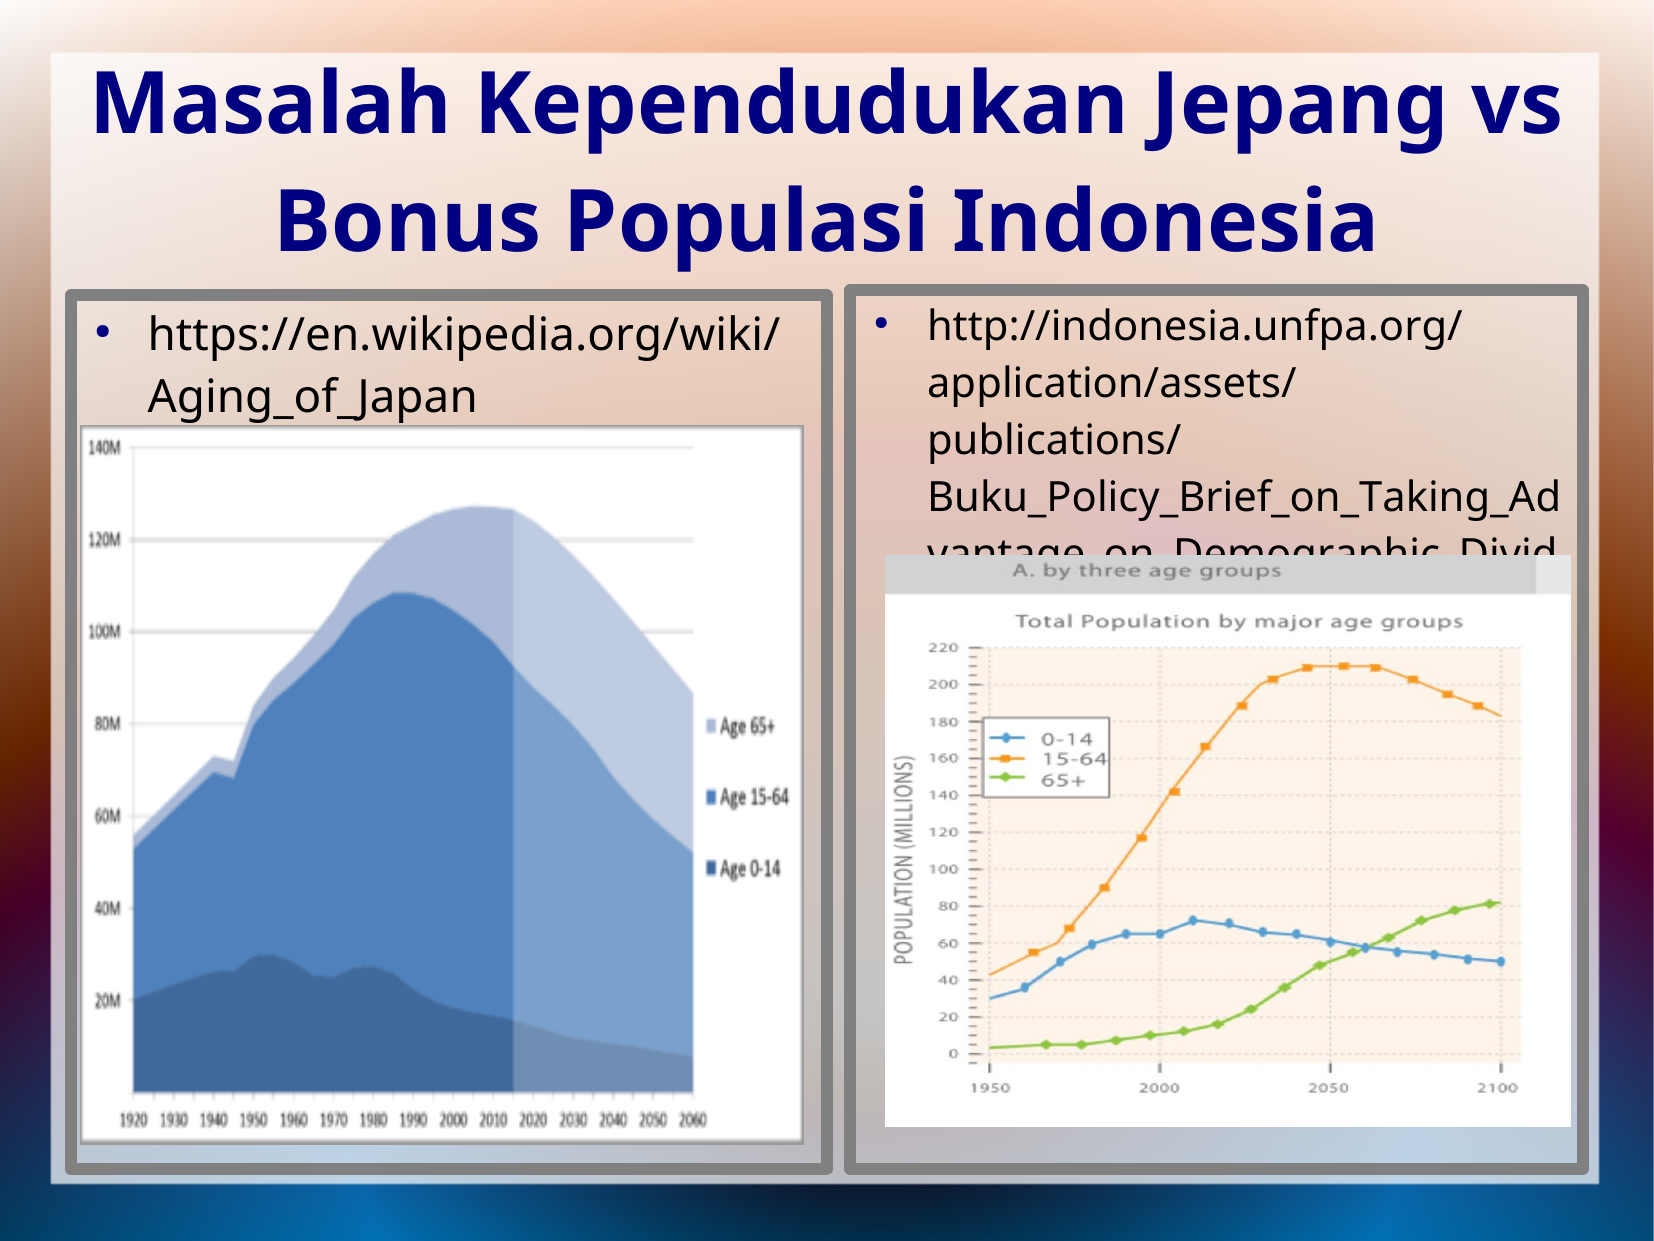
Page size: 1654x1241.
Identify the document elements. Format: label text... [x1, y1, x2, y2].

list http://indonesia.unfpa.org/application/assets/publications/Buku_Policy_Brief_on_Taking_Advantage_on_Demographic_Dividend_02c_%282%29.pdf [850, 290, 1583, 1170]
picture [0, 0, 1654, 1241]
title Masalah Kependudukan Jepang vs Bonus Populasi Indonesia [82, 55, 1571, 263]
list https://en.wikipedia.org/wiki/Aging_of_Japan [70, 295, 827, 1170]
